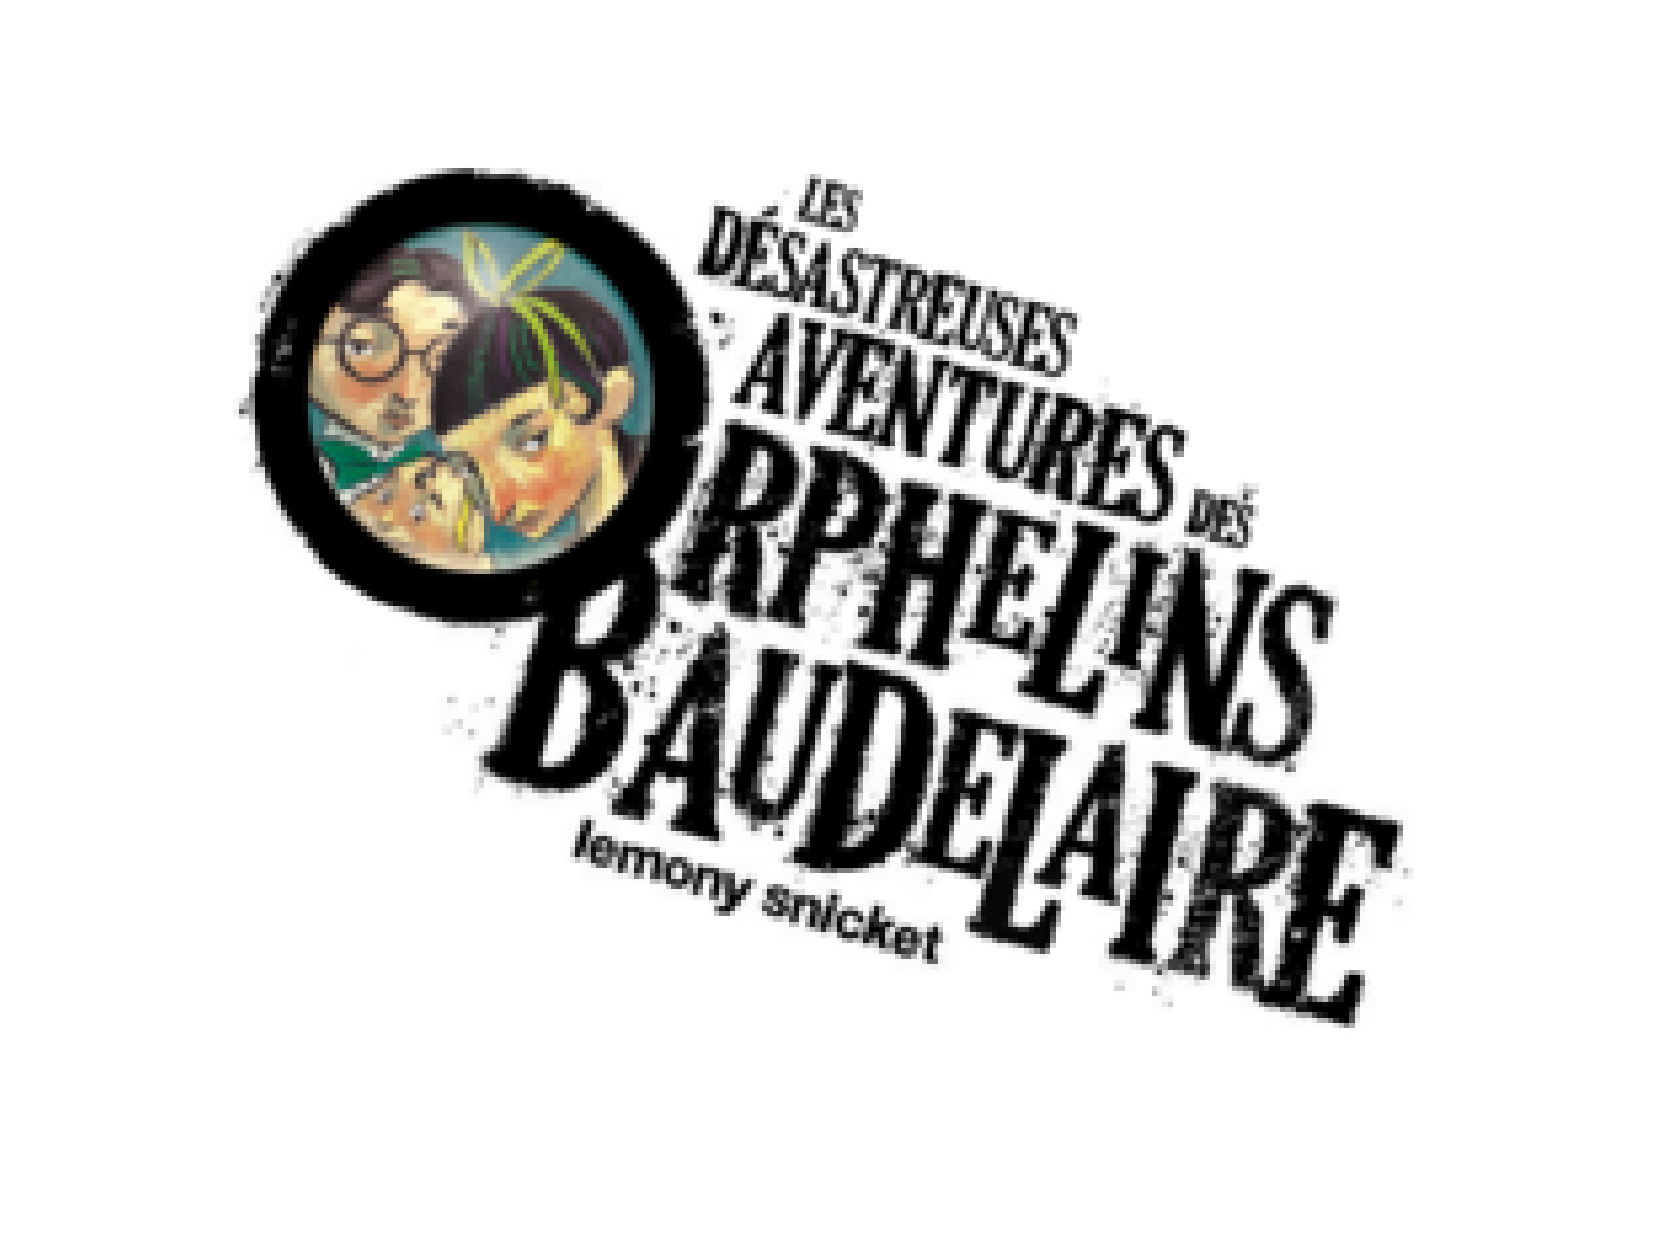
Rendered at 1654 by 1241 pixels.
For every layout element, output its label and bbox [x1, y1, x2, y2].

picture [159, 94, 1494, 1109]
